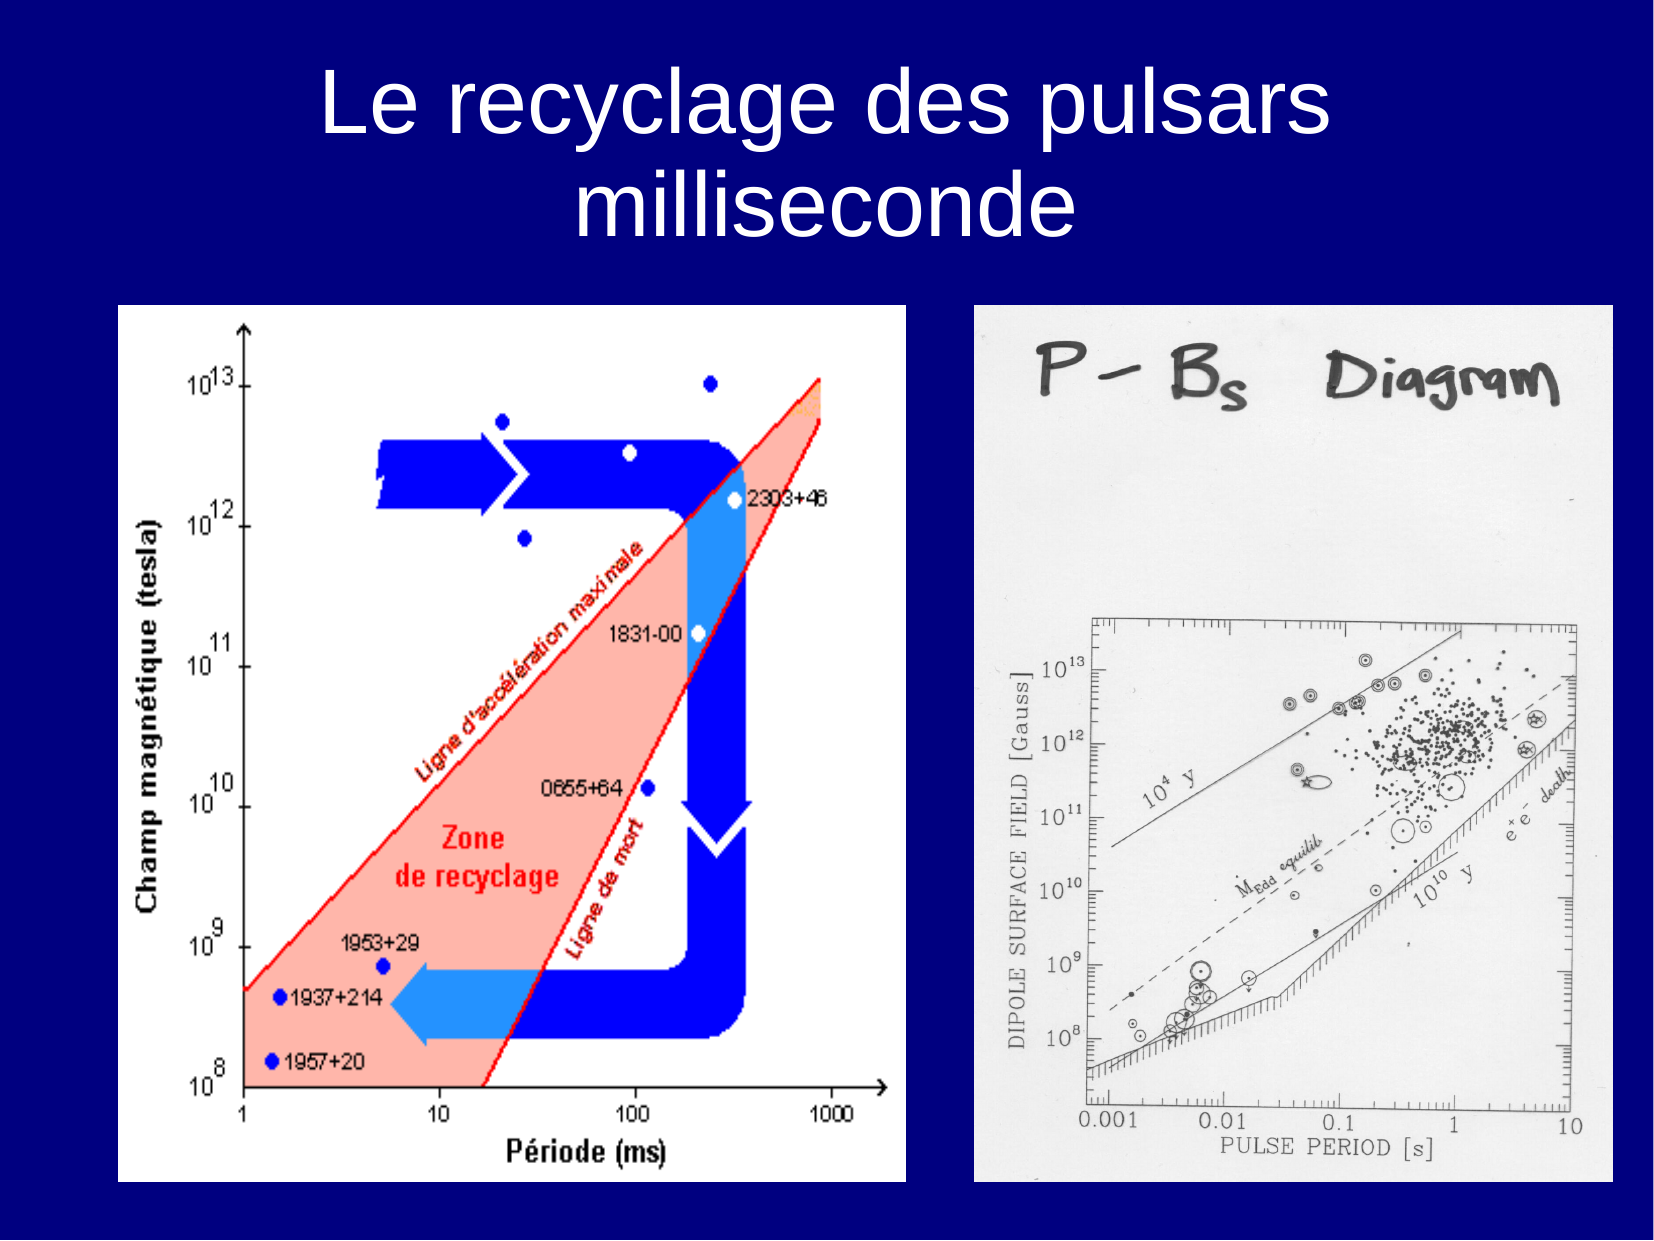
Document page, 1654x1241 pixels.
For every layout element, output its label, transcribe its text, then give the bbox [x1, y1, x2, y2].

picture [118, 305, 906, 1182]
title Le recyclage des pulsars milliseconde [82, 49, 1571, 257]
picture [974, 305, 1613, 1182]
